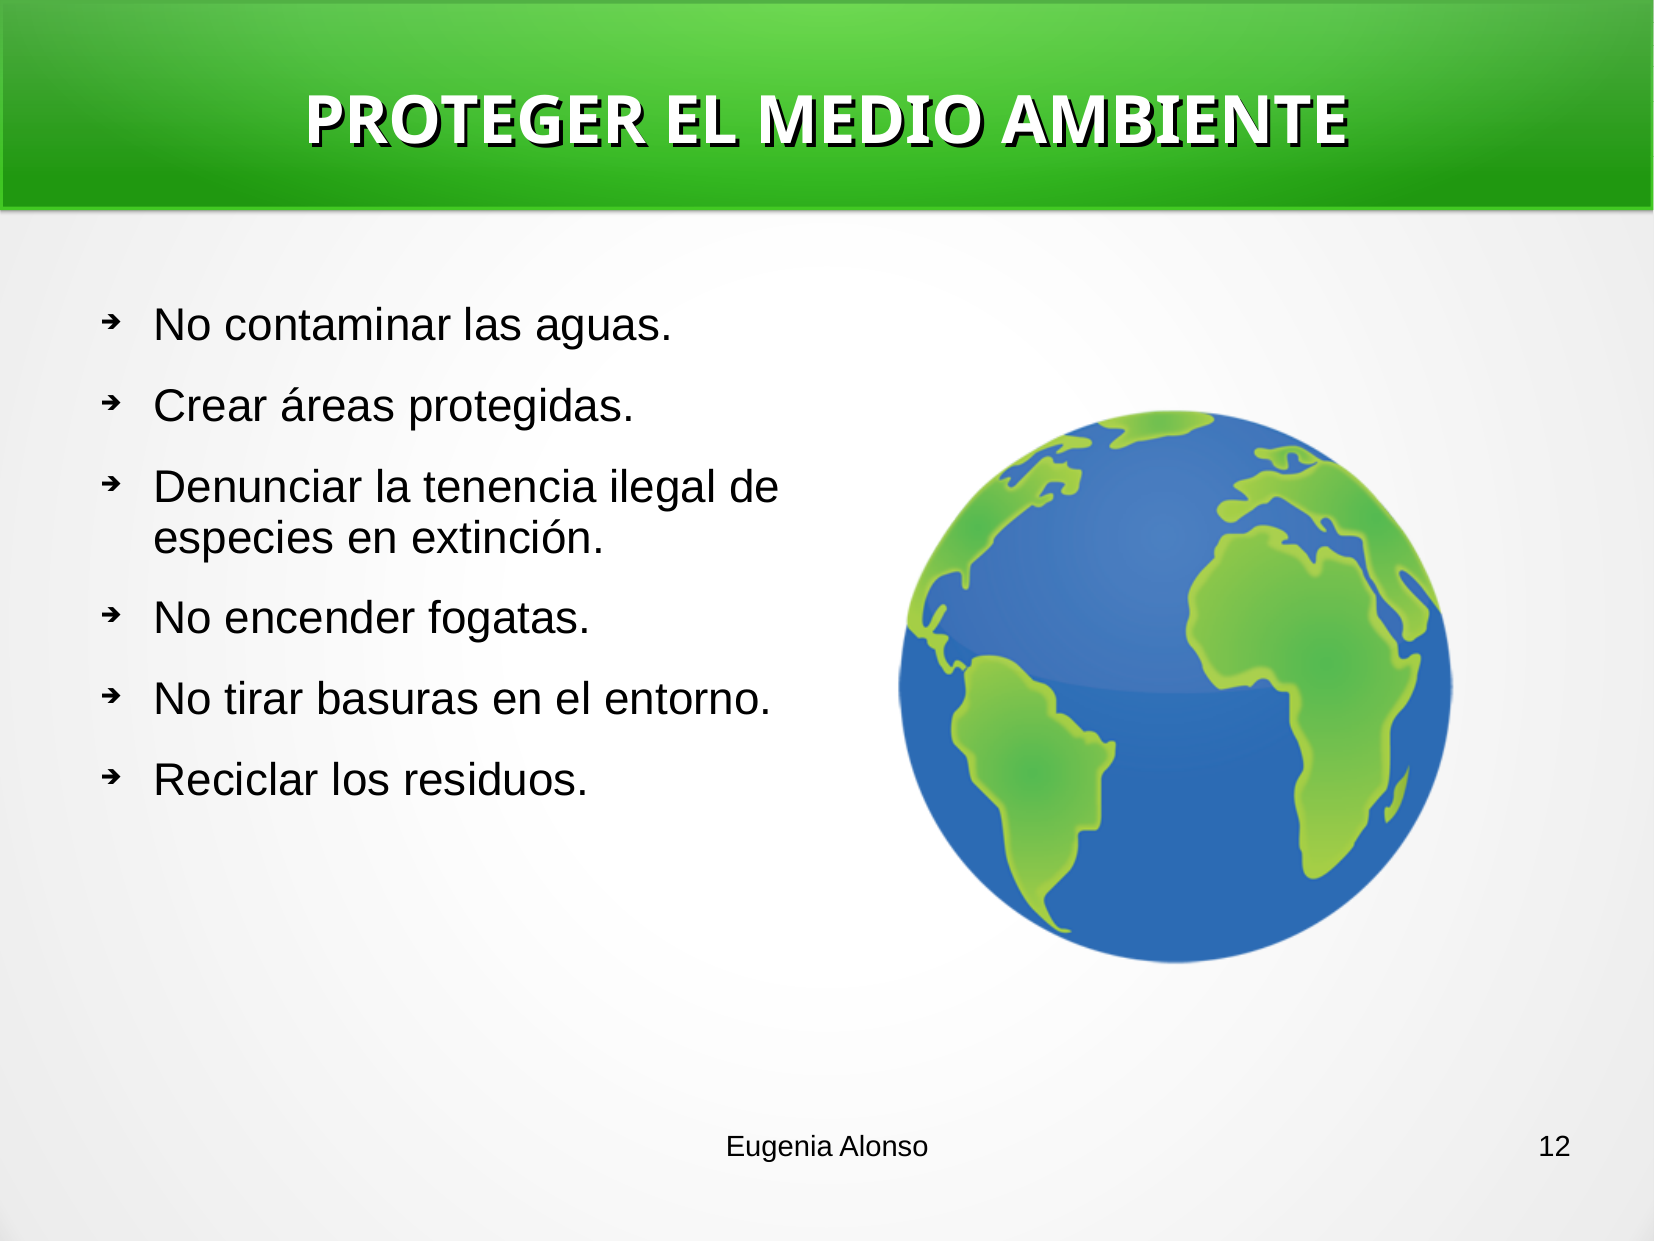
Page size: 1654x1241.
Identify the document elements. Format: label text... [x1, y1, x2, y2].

title PROTEGER EL MEDIO AMBIENTE [82, 47, 1571, 189]
picture [836, 337, 1513, 983]
list No contaminar las aguas. Crear áreas protegidas. Denunciar la tenencia ilegal de especies en extinción. No encender fogatas. No tirar basuras en el entorno. Reciclar los residuos. [82, 299, 809, 1019]
